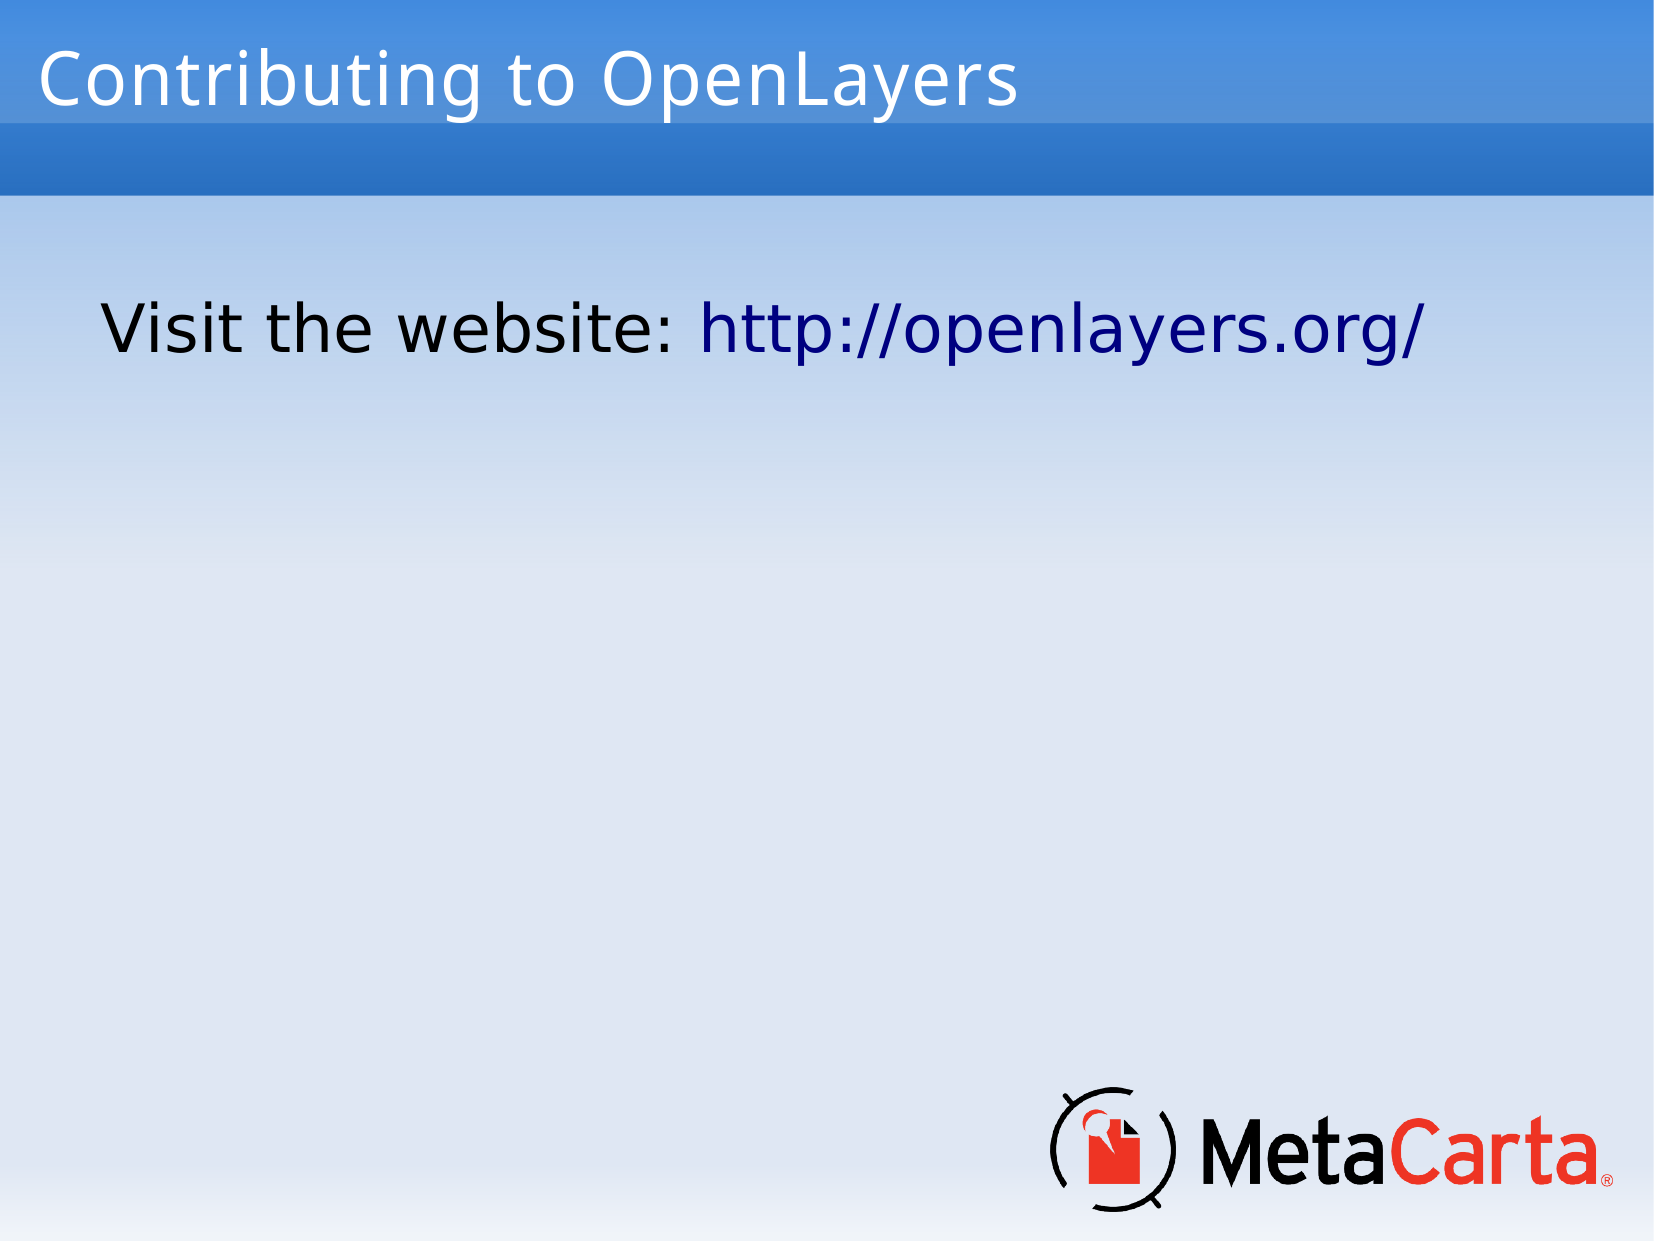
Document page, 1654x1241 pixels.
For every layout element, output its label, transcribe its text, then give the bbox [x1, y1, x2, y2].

title Contributing to OpenLayers [37, 2, 1463, 151]
list Visit the website: http://openlayers.org/ [82, 290, 1571, 1109]
picture [0, 0, 1654, 1241]
